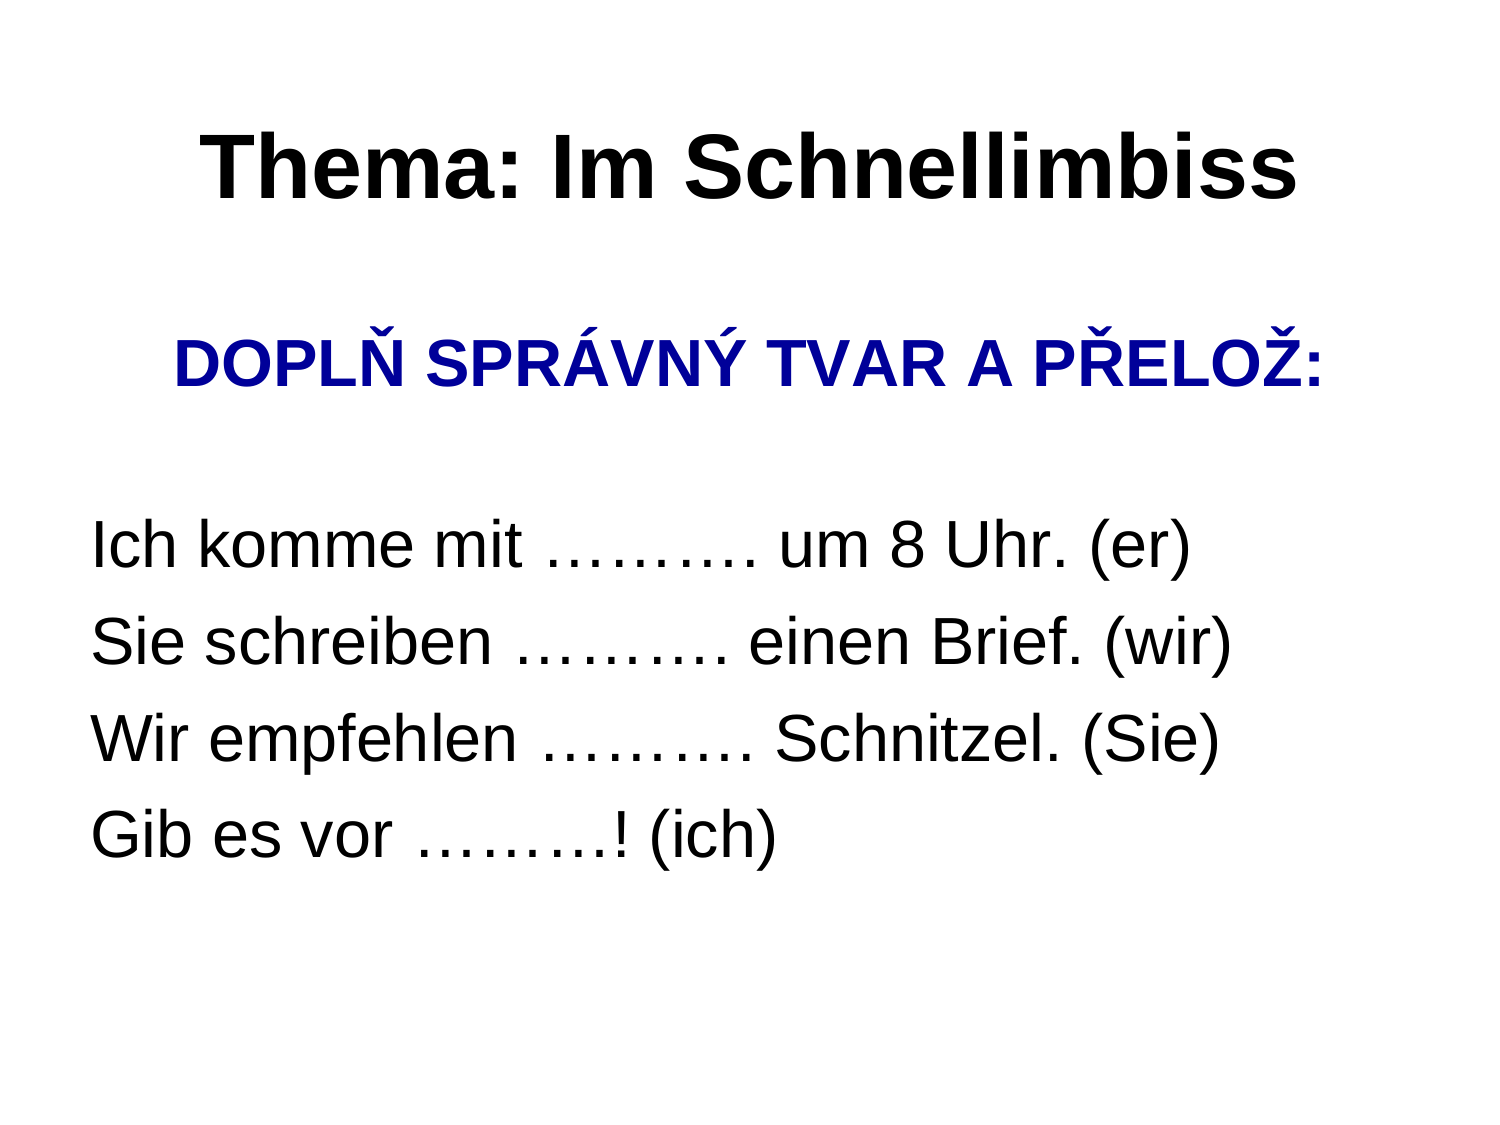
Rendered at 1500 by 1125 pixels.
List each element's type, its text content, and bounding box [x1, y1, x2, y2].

list DOPLŇ SPRÁVNÝ TVAR A PŘELOŽ: Ich komme mit ………. um 8 Uhr. (er) Sie schreiben ………. einen Brief. (wir) Wir empfehlen ………. Schnitzel. (Sie) Gib es vor ………! (ich) [75, 312, 1426, 988]
title Thema: Im Schnellimbiss [75, 47, 1426, 276]
